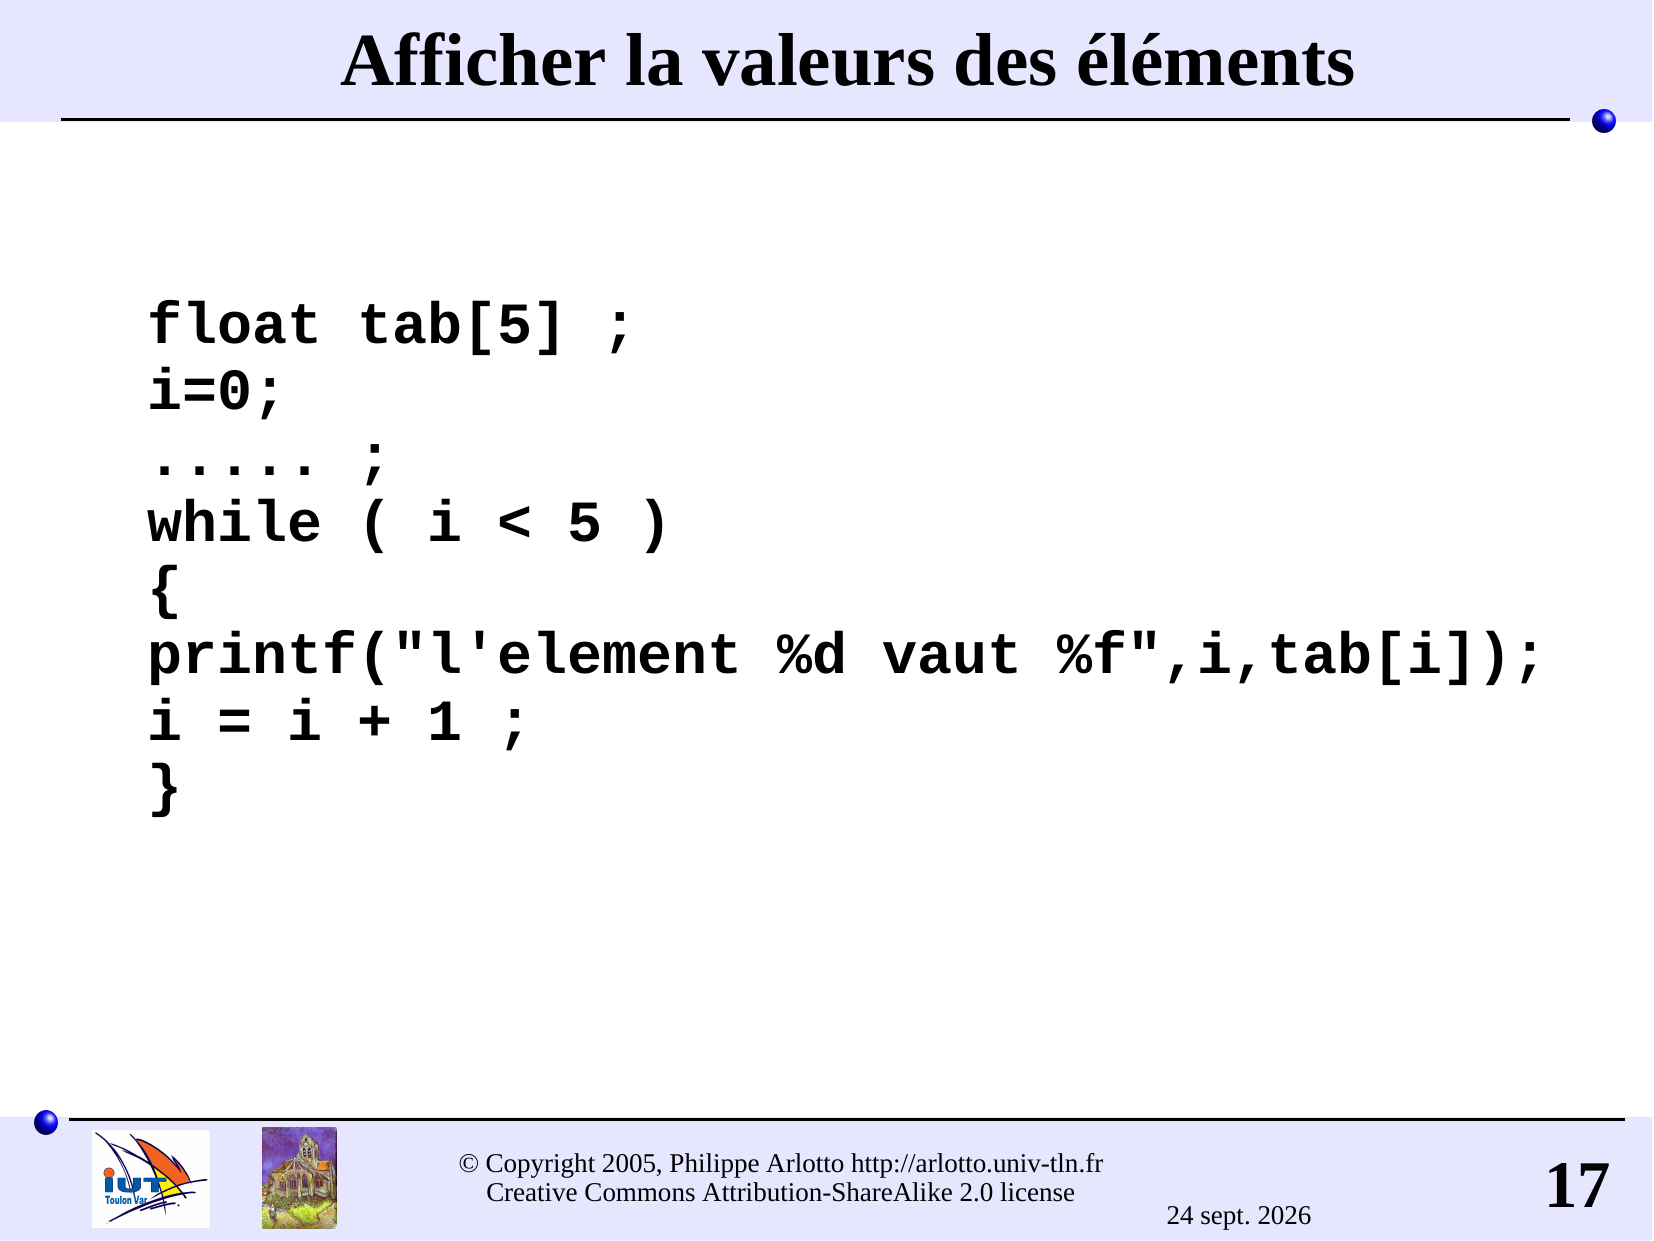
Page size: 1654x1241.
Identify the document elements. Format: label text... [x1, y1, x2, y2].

picture [262, 1127, 337, 1229]
title Afficher la valeurs des éléments [95, 11, 1585, 110]
text_box float tab[5] ; i=0; ..... ; while ( i < 5 ) { printf("l'element %d vaut %f",i,tab[i]); i = i + 1 ; } [147, 295, 1653, 824]
